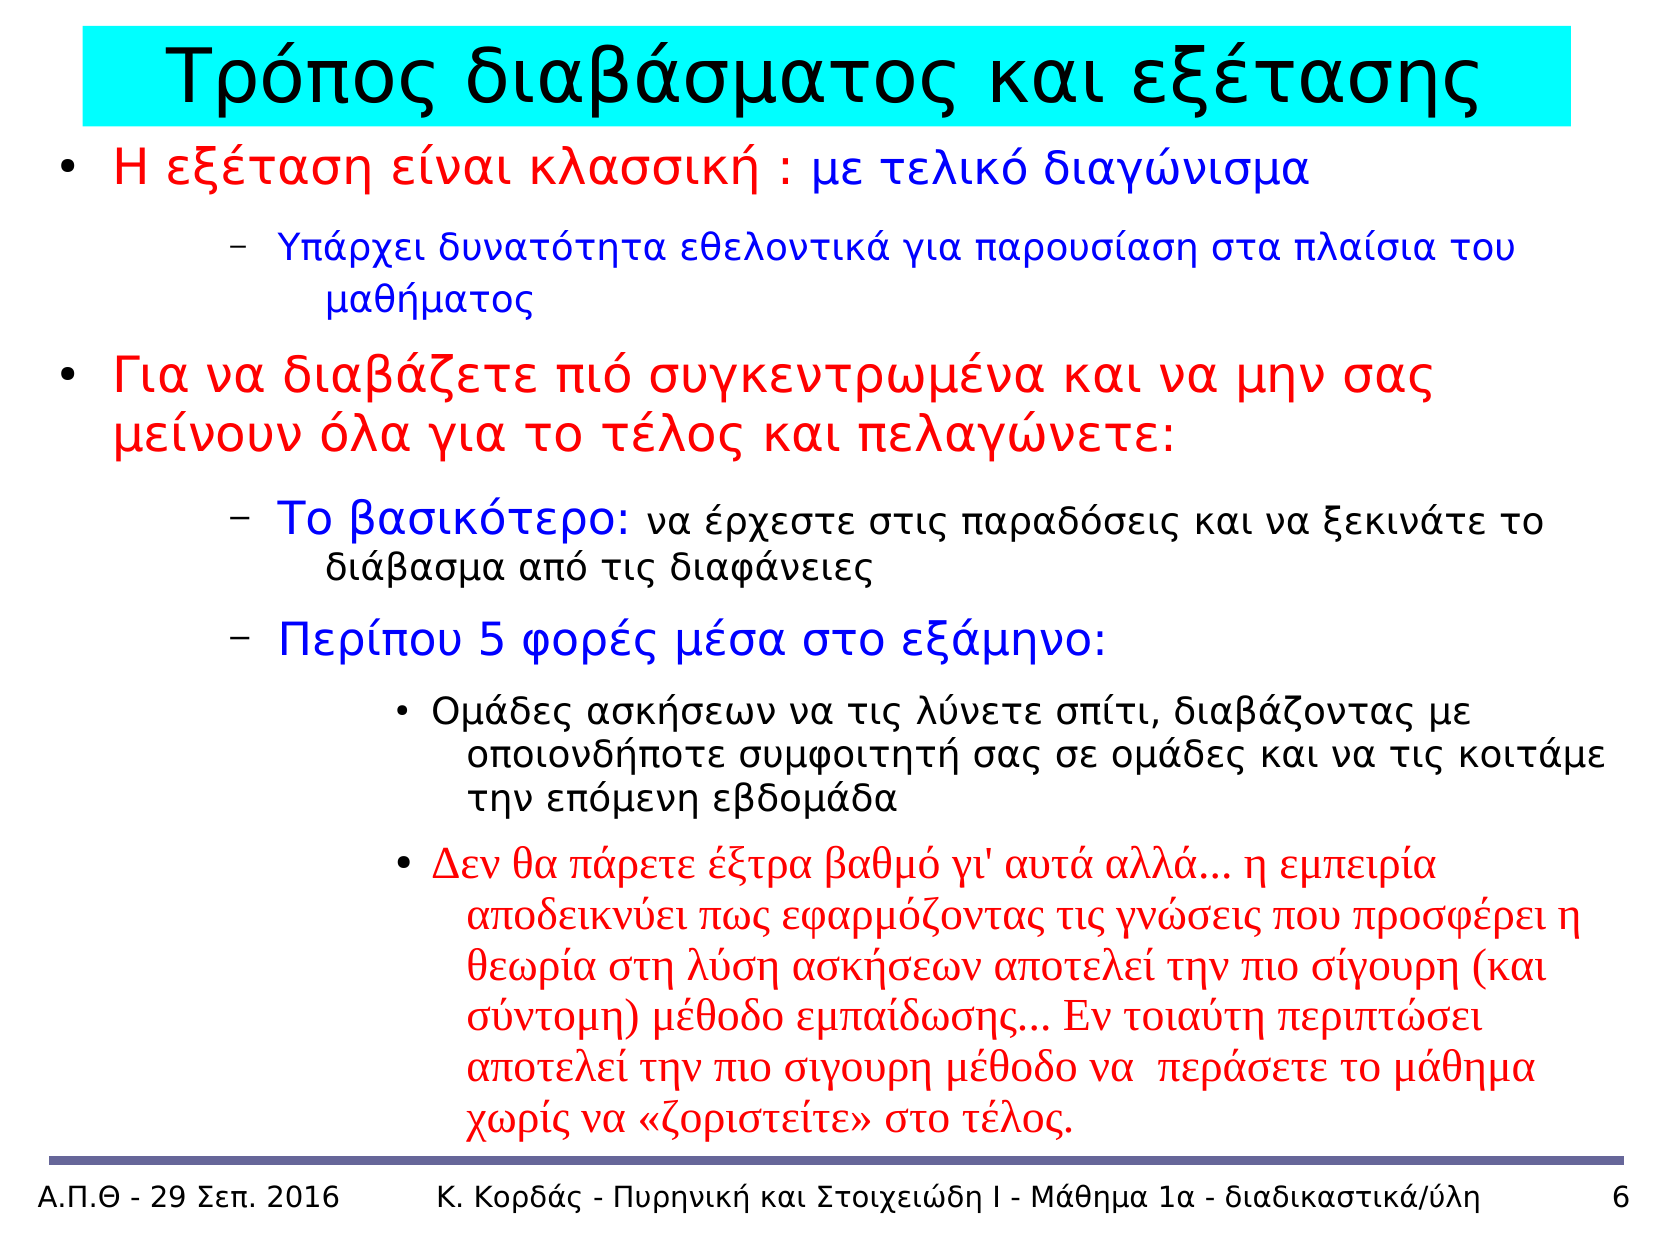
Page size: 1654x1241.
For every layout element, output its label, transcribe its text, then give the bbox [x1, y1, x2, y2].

list Η εξέταση είναι κλασσική : με τελικό διαγώνισμα Υπάρχει δυνατότητα εθελοντικά για παρουσίαση στα πλαίσια του μαθήματος Για να διαβάζετε πιό συγκεντρωμένα και να μην σας μείνουν όλα για το τέλος και πελαγώνετε: Το βασικότερο: να έρχεστε στις παραδόσεις και να ξεκινάτε το διάβασμα από τις διαφάνειες Περίπου 5 φορές μέσα στο εξάμηνο: Ομάδες ασκήσεων να τις λύνετε σπίτι, διαβάζοντας με οποιονδήποτε συμφοιτητή σας σε ομάδες και να τις κοιτάμε την επόμενη εβδομάδα Δεν θα πάρετε έξτρα βαθμό γι' αυτά αλλά... η εμπειρία αποδεικνύει πως εφαρμόζοντας τις γνώσεις που προσφέρει η θεωρία στη λύση ασκήσεων αποτελεί την πιο σίγουρη (και σύντομη) μέθοδο εμπαίδωσης... Εν τοιαύτη περιπτώσει αποτελεί την πιο σιγουρη μέθοδο να περάσετε το μάθημα χωρίς να «ζοριστείτε» στο τέλος. [41, 138, 1633, 1149]
title Τρόπος διαβάσματος και εξέτασης [82, 32, 1571, 120]
